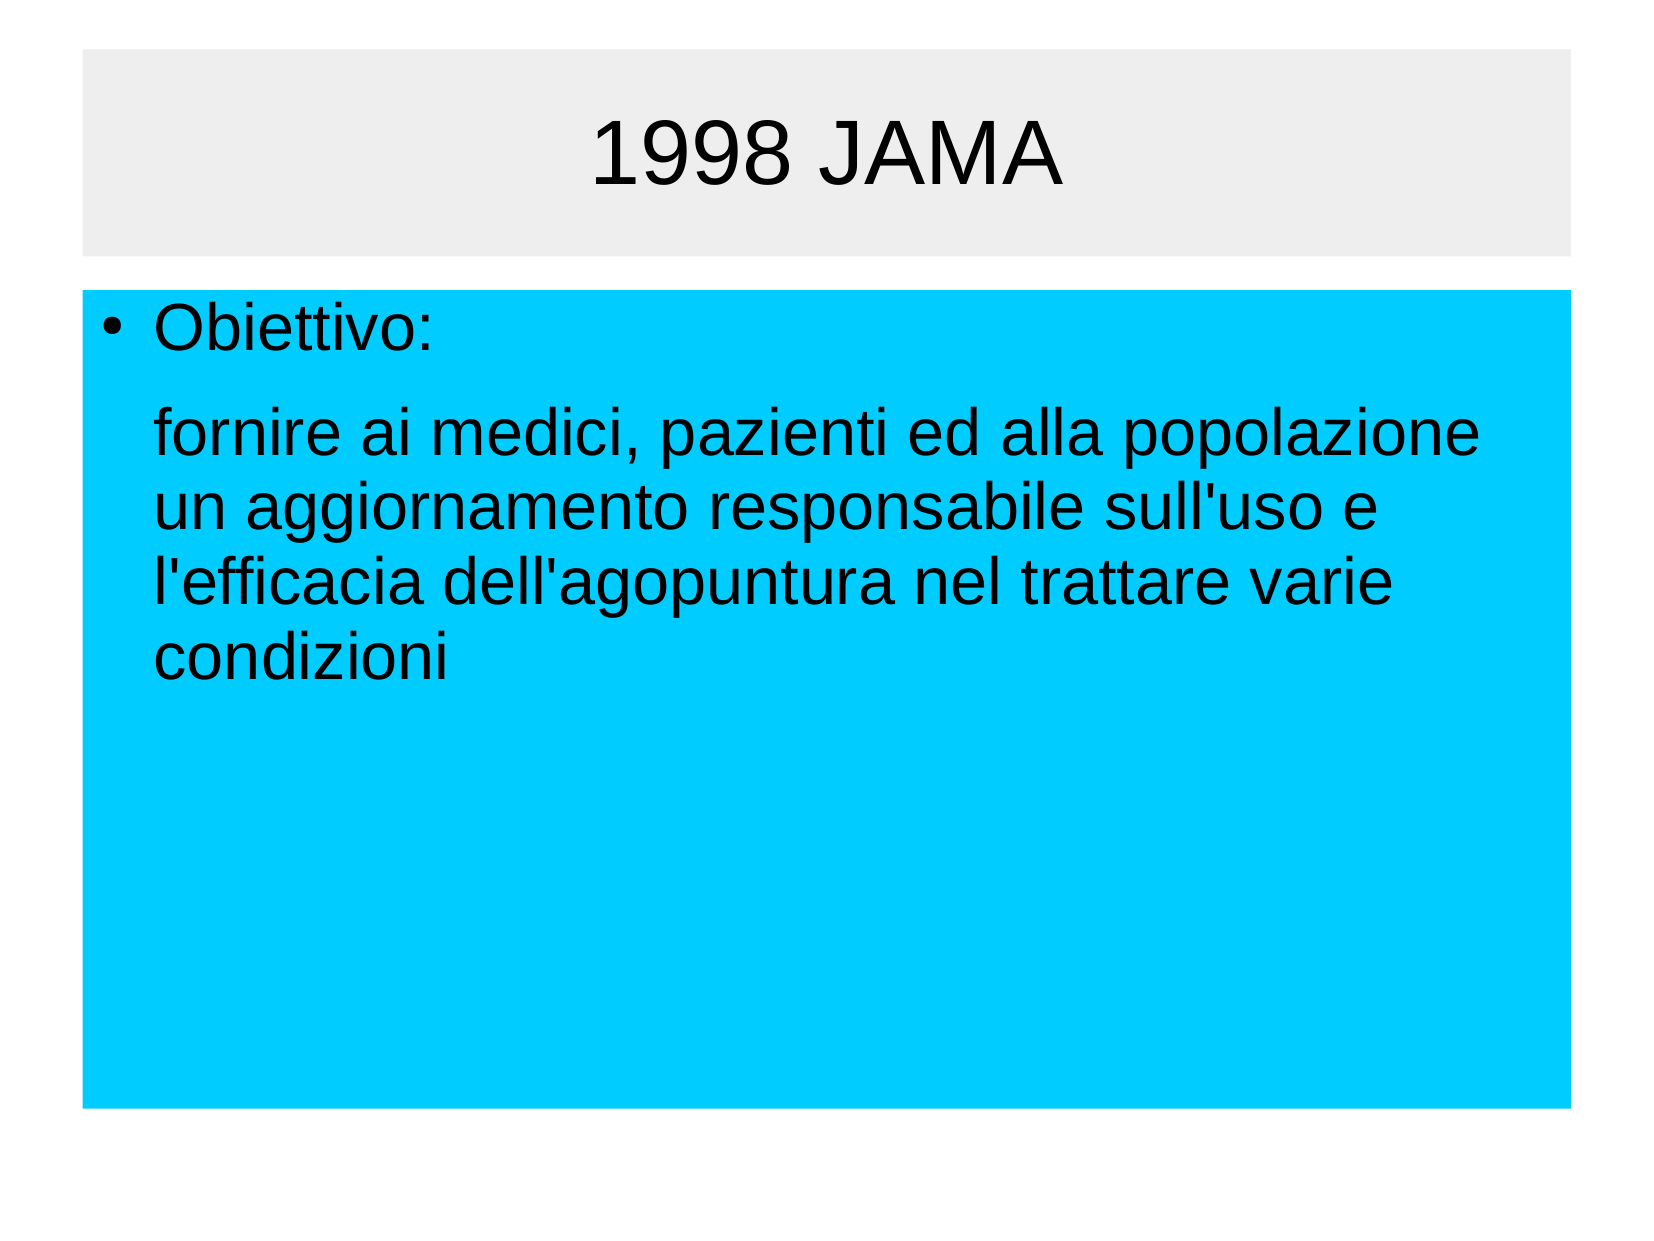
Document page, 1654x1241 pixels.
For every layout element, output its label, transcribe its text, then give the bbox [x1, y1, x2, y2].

title 1998 JAMA [82, 49, 1571, 257]
list Obiettivo: fornire ai medici, pazienti ed alla popolazione un aggiornamento responsabile sull'uso e l'efficacia dell'agopuntura nel trattare varie condizioni [82, 290, 1571, 1109]
